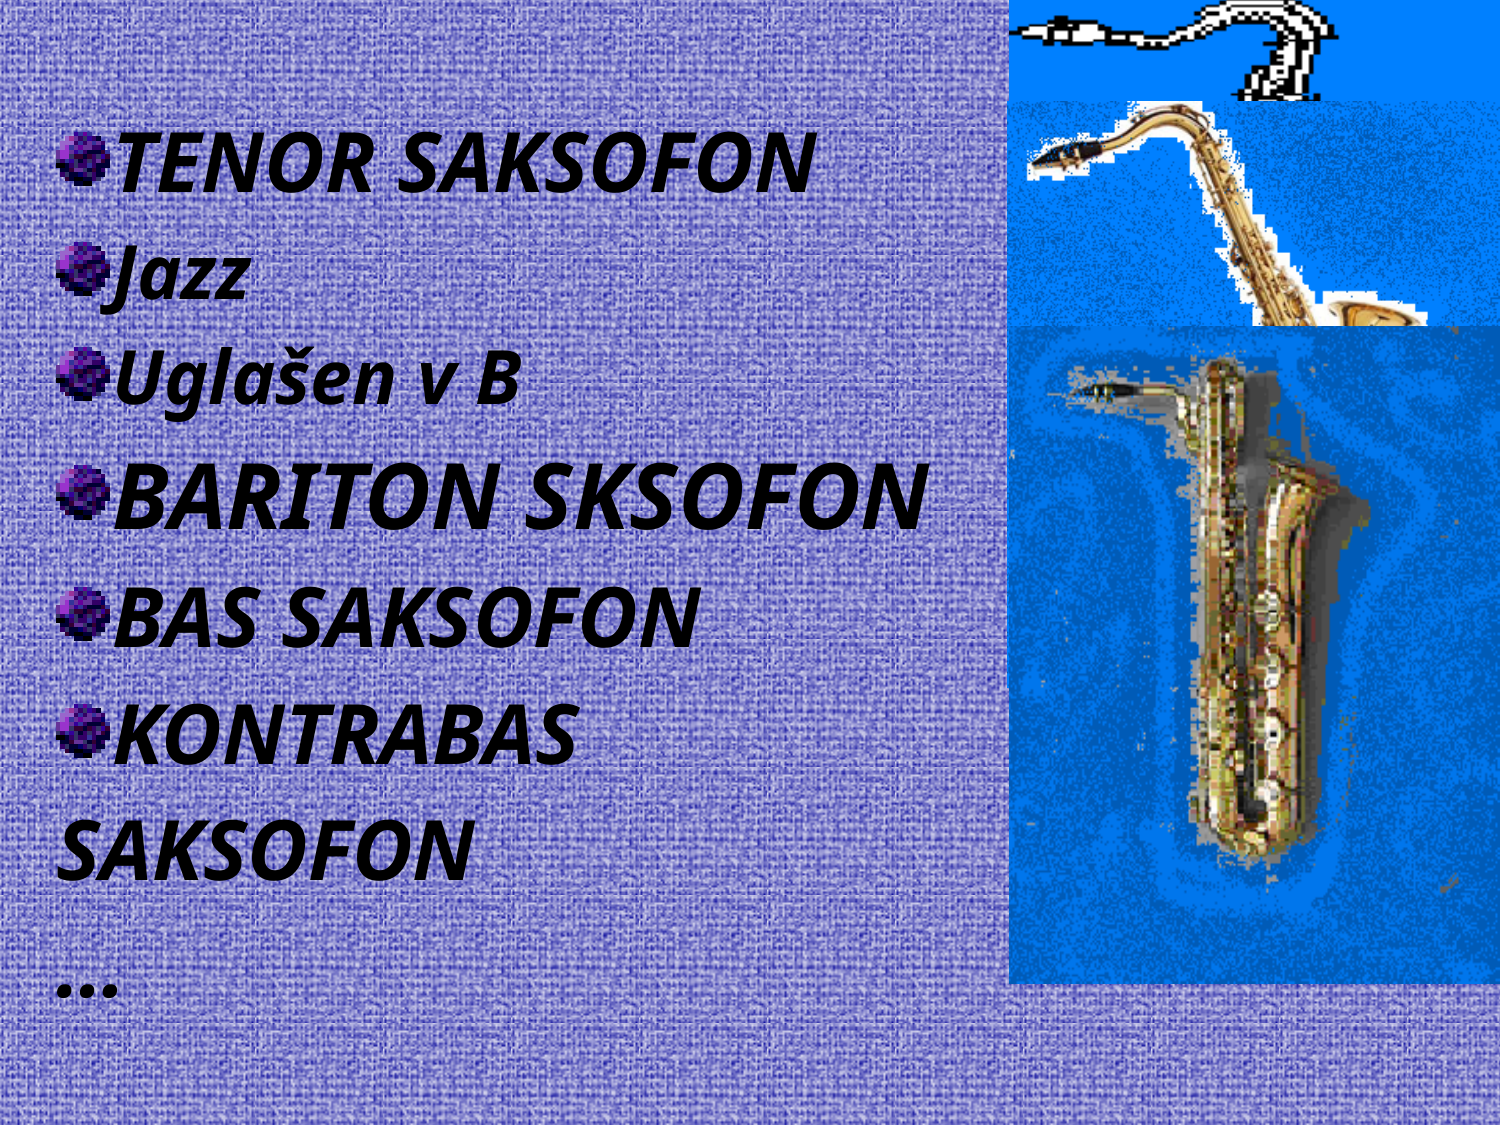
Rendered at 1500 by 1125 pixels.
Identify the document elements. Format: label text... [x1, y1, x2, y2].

list TENOR SAKSOFON Jazz Uglašen v B BARITON SKSOFON BAS SAKSOFON KONTRABAS SAKSOFON … [41, 101, 1392, 1047]
picture [0, 0, 1500, 1125]
